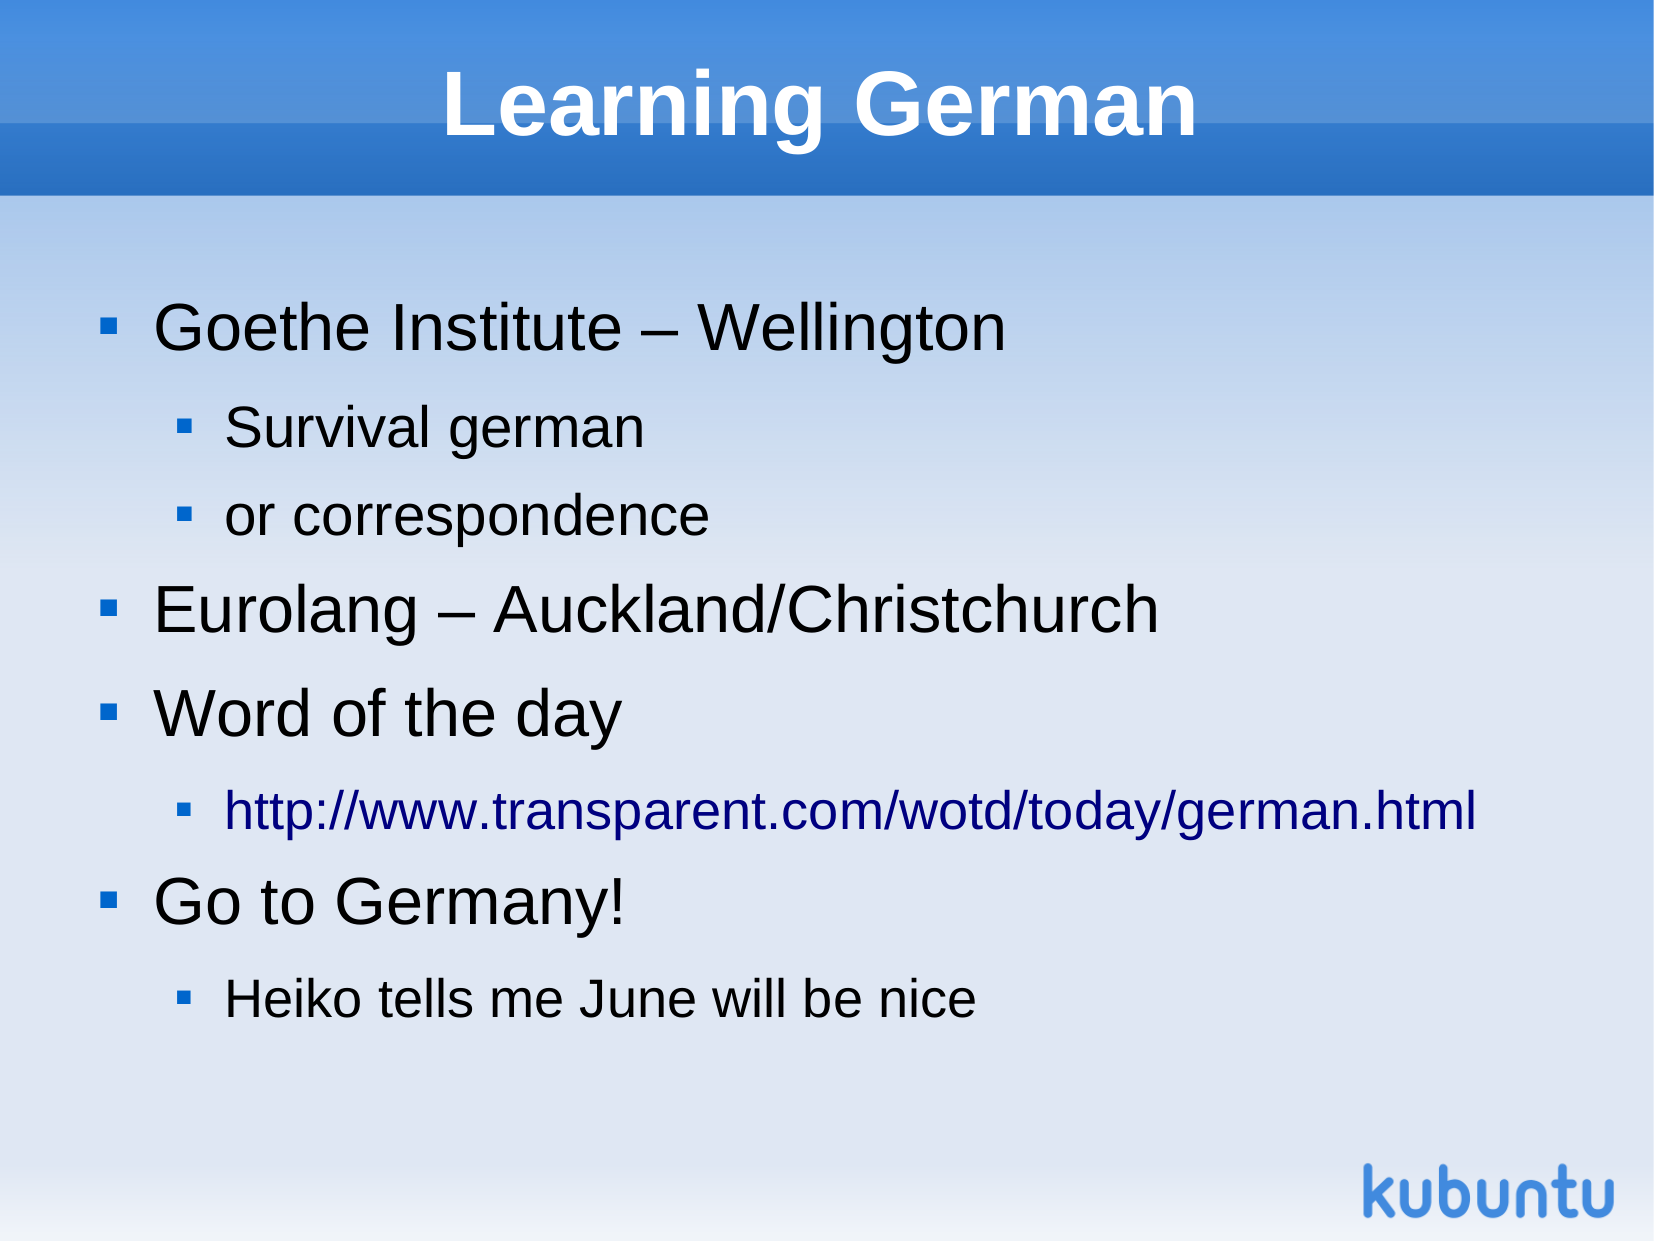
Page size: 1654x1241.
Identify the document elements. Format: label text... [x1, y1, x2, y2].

picture [0, 0, 1654, 1241]
title Learning German [76, 7, 1565, 200]
list Goethe Institute – Wellington Survival german or correspondence Eurolang – Auckland/Christchurch Word of the day http://www.transparent.com/wotd/today/german.html Go to Germany! Heiko tells me June will be nice [82, 290, 1571, 1094]
